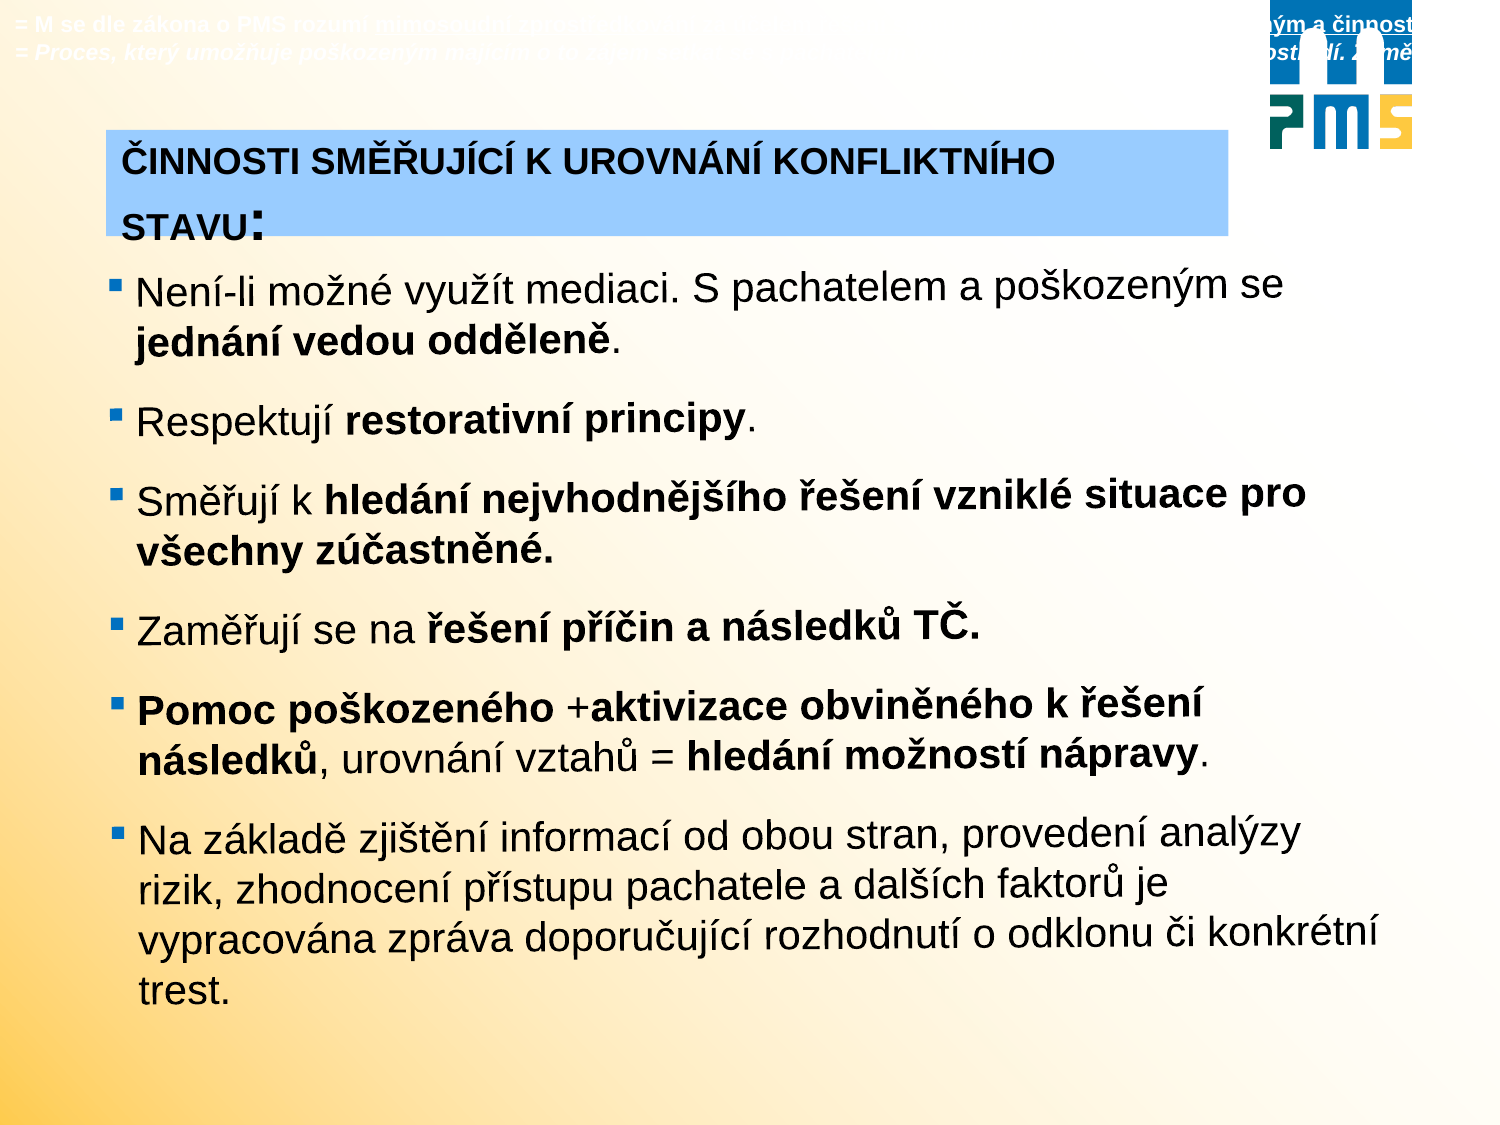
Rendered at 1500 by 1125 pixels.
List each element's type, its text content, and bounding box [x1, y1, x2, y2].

text_box ČINNOSTI SMĚŘUJÍCÍ K UROVNÁNÍ KONFLIKTNÍHO STAVU: [106, 129, 1229, 222]
picture [0, 73, 1500, 1125]
text_box = M se dle zákona o PMS rozumí mimosoudní zprostředkování za účelem řešení sporu mezi obviněným a poškozeným a činnost směřující k urovnání konfliktního stavu vykonávaná v souvislosti s trestním řízením. Mediaci lze provádět jen s výslovným souhlasem obviněného a poškozeného. = Proces, který umožňuje poškozeným majícím o to zájem setkat se s pachatelem v bezpečném a uspořádaném prostředí. Záměrem je vést pachatele k odpovědnosti a zároveň poskytnout podporu a pomoc pošk. Pošk.- sdělit, jak jej TČ ovlivnil, dostat odpovědi na své otázky a účastnit se plánu NŠ. [0, 2, 1500, 73]
text_box Není-li možné využít mediaci. S pachatelem a poškozeným se jednání vedou odděleně. Respektují restorativní principy. Směřují k hledání nejvhodnějšího řešení vzniklé situace pro všechny zúčastněné. Zaměřují se na řešení příčin a následků TČ. Pomoc poškozeného +aktivizace obviněného k řešení následků, urovnání vztahů = hledání možností nápravy. Na základě zjištění informací od obou stran, provedení analýzy rizik, zhodnocení přístupu pachatele a dalších faktorů je vypracována zpráva doporučující rozhodnutí o odklonu či konkrétní trest. [90, 212, 1406, 956]
